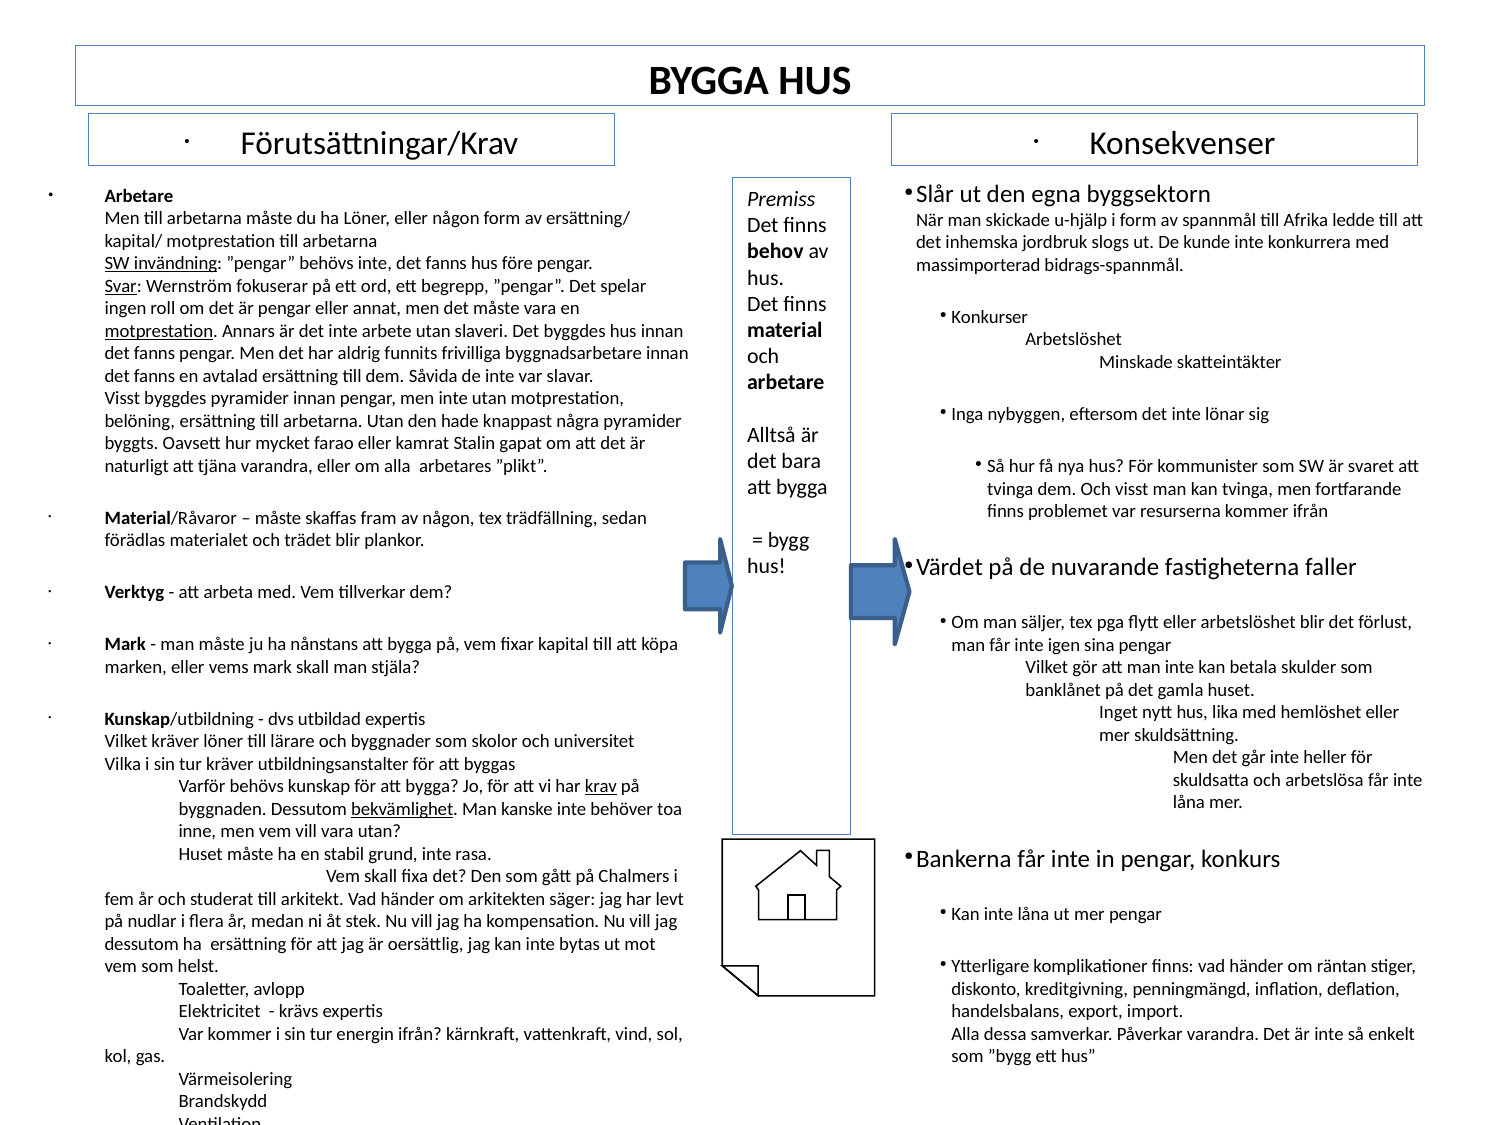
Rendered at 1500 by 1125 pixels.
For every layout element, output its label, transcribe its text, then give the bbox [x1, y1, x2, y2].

list Konsekvenser [891, 113, 1418, 166]
text_box [684, 538, 732, 633]
list Förutsättningar/Krav [88, 113, 615, 166]
list Arbetare Men till arbetarna måste du ha Löner, eller någon form av ersättning/ kapital/ motprestation till arbetarna SW invändning: ”pengar” behövs inte, det fanns hus före pengar. Svar: Wernström fokuserar på ett ord, ett begrepp, ”pengar”. Det spelar ingen roll om det är pengar eller annat, men det måste vara en motprestation. Annars är det inte arbete utan slaveri. Det byggdes hus innan det fanns pengar. Men det har aldrig funnits frivilliga byggnadsarbetare innan det fanns en avtalad ersättning till dem. Såvida de inte var slavar. Visst byggdes pyramider innan pengar, men inte utan motprestation, belöning, ersättning till arbetarna. Utan den hade knappast några pyramider byggts. Oavsett hur mycket farao eller kamrat Stalin gapat om att det är naturligt att tjäna varandra, eller om alla arbetares ”plikt”. Material/Råvaror – måste skaffas fram av någon, tex trädfällning, sedan förädlas materialet och trädet blir plankor. Verktyg - att arbeta med. Vem tillverkar dem? Mark - man måste ju ha nånstans att bygga på, vem fixar kapital till att köpa marken, eller vems mark skall man stjäla? Kunskap/utbildning - dvs utbildad expertis Vilket kräver löner till lärare och byggnader som skolor och universitet Vilka i sin tur kräver utbildningsanstalter för att byggas Varför behövs kunskap för att bygga? Jo, för att vi har krav på byggnaden. Dessutom bekvämlighet. Man kanske inte behöver toa inne, men vem vill vara utan? Huset måste ha en stabil grund, inte rasa. Vem skall fixa det? Den som gått på Chalmers i fem år och studerat till arkitekt. Vad händer om arkitekten säger: jag har levt på nudlar i flera år, medan ni åt stek. Nu vill jag ha kompensation. Nu vill jag dessutom ha ersättning för att jag är oersättlig, jag kan inte bytas ut mot vem som helst. Toaletter, avlopp Elektricitet - krävs expertis Var kommer i sin tur energin ifrån? kärnkraft, vattenkraft, vind, sol, kol, gas. Värmeisolering Brandskydd Ventilation [33, 176, 707, 1111]
text_box [850, 538, 910, 645]
title BYGGA HUS [75, 45, 1425, 106]
list Slår ut den egna byggsektorn När man skickade u-hjälp i form av spannmål till Afrika ledde till att det inhemska jordbruk slogs ut. De kunde inte konkurrera med massimporterad bidrags-spannmål. Konkurser Arbetslöshet Minskade skatteintäkter Inga nybyggen, eftersom det inte lönar sig Så hur få nya hus? För kommunister som SW är svaret att tvinga dem. Och visst man kan tvinga, men fortfarande finns problemet var resurserna kommer ifrån Värdet på de nuvarande fastigheterna faller Om man säljer, tex pga flytt eller arbetslöshet blir det förlust, man får inte igen sina pengar Vilket gör att man inte kan betala skulder som banklånet på det gamla huset. Inget nytt hus, lika med hemlöshet eller mer skuldsättning. Men det går inte heller för skuldsatta och arbetslösa får inte låna mer. Bankerna får inte in pengar, konkurs Kan inte låna ut mer pengar Ytterligare komplikationer finns: vad händer om räntan stiger, diskonto, kreditgivning, penningmängd, inflation, deflation, handelsbalans, export, import. Alla dessa samverkar. Påverkar varandra. Det är inte så enkelt som ”bygg ett hus” [889, 170, 1446, 1099]
text_box Premiss Det finns behov av hus. Det finns material och arbetare Alltså är det bara att bygga = bygg hus! [732, 177, 851, 835]
